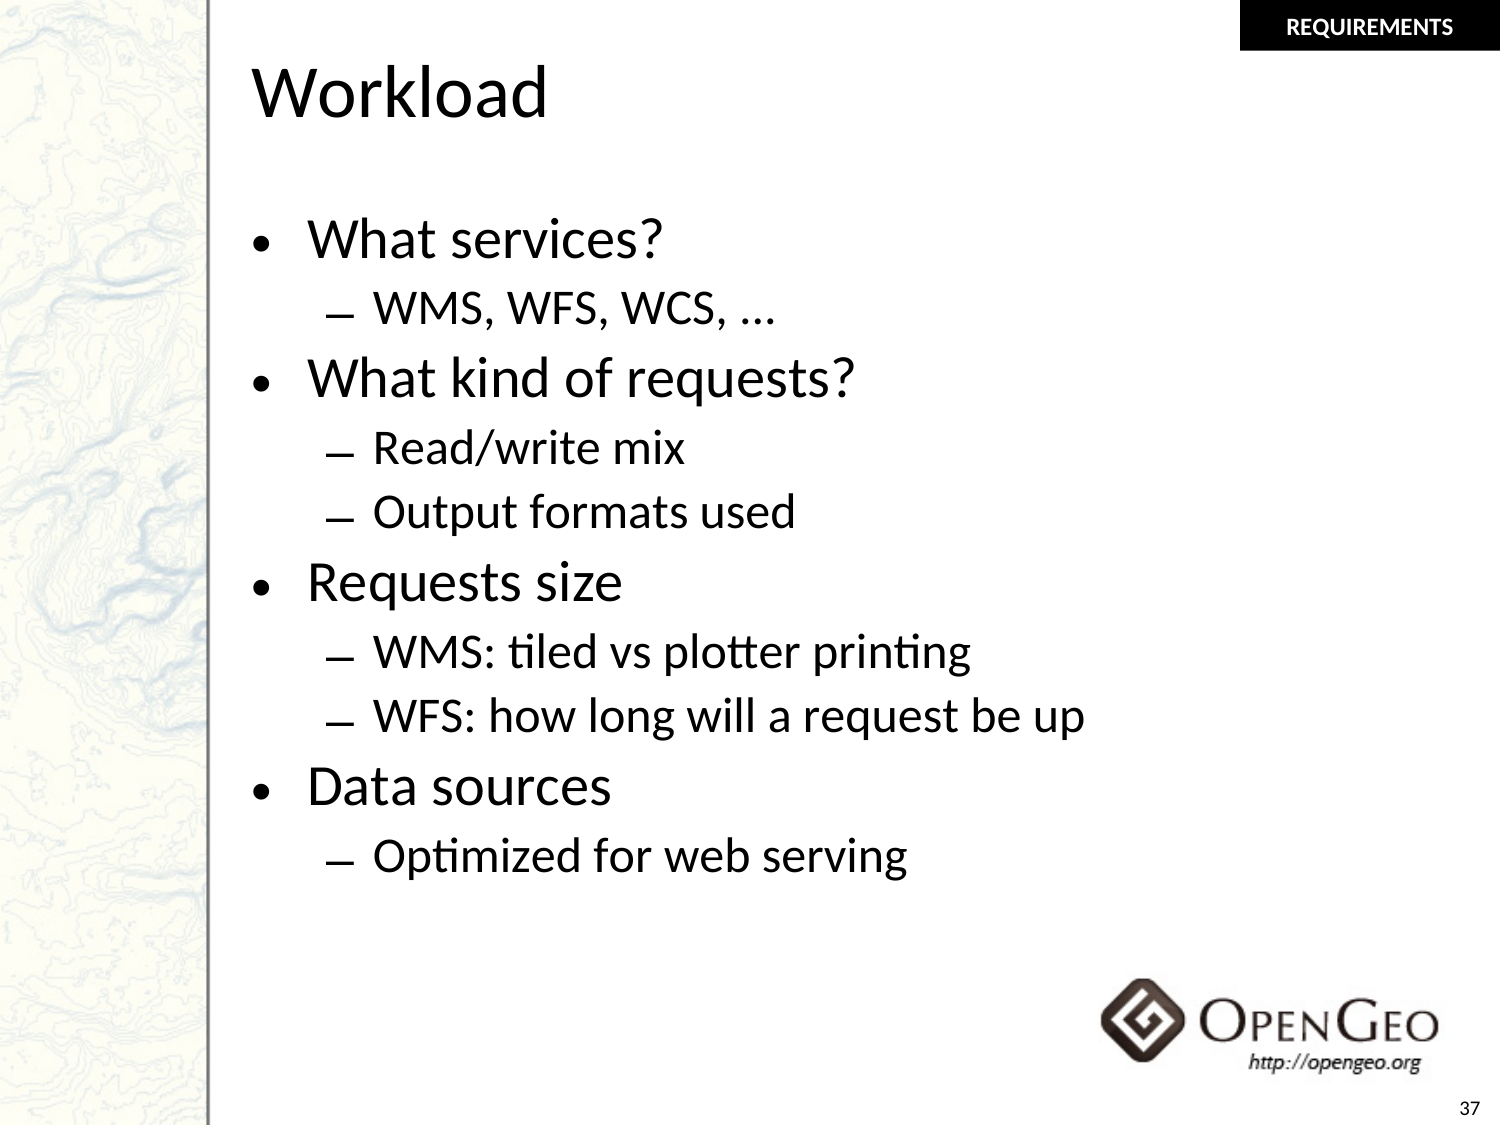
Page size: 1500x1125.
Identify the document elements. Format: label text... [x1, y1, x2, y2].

title Workload [236, 13, 1426, 185]
picture [0, 0, 1500, 1125]
text_box REQUIREMENTS [1240, 0, 1500, 51]
list What services? WMS, WFS, WCS, ... What kind of requests? Read/write mix Output formats used Requests size WMS: tiled vs plotter printing WFS: how long will a request be up Data sources Optimized for web serving [236, 206, 1426, 975]
